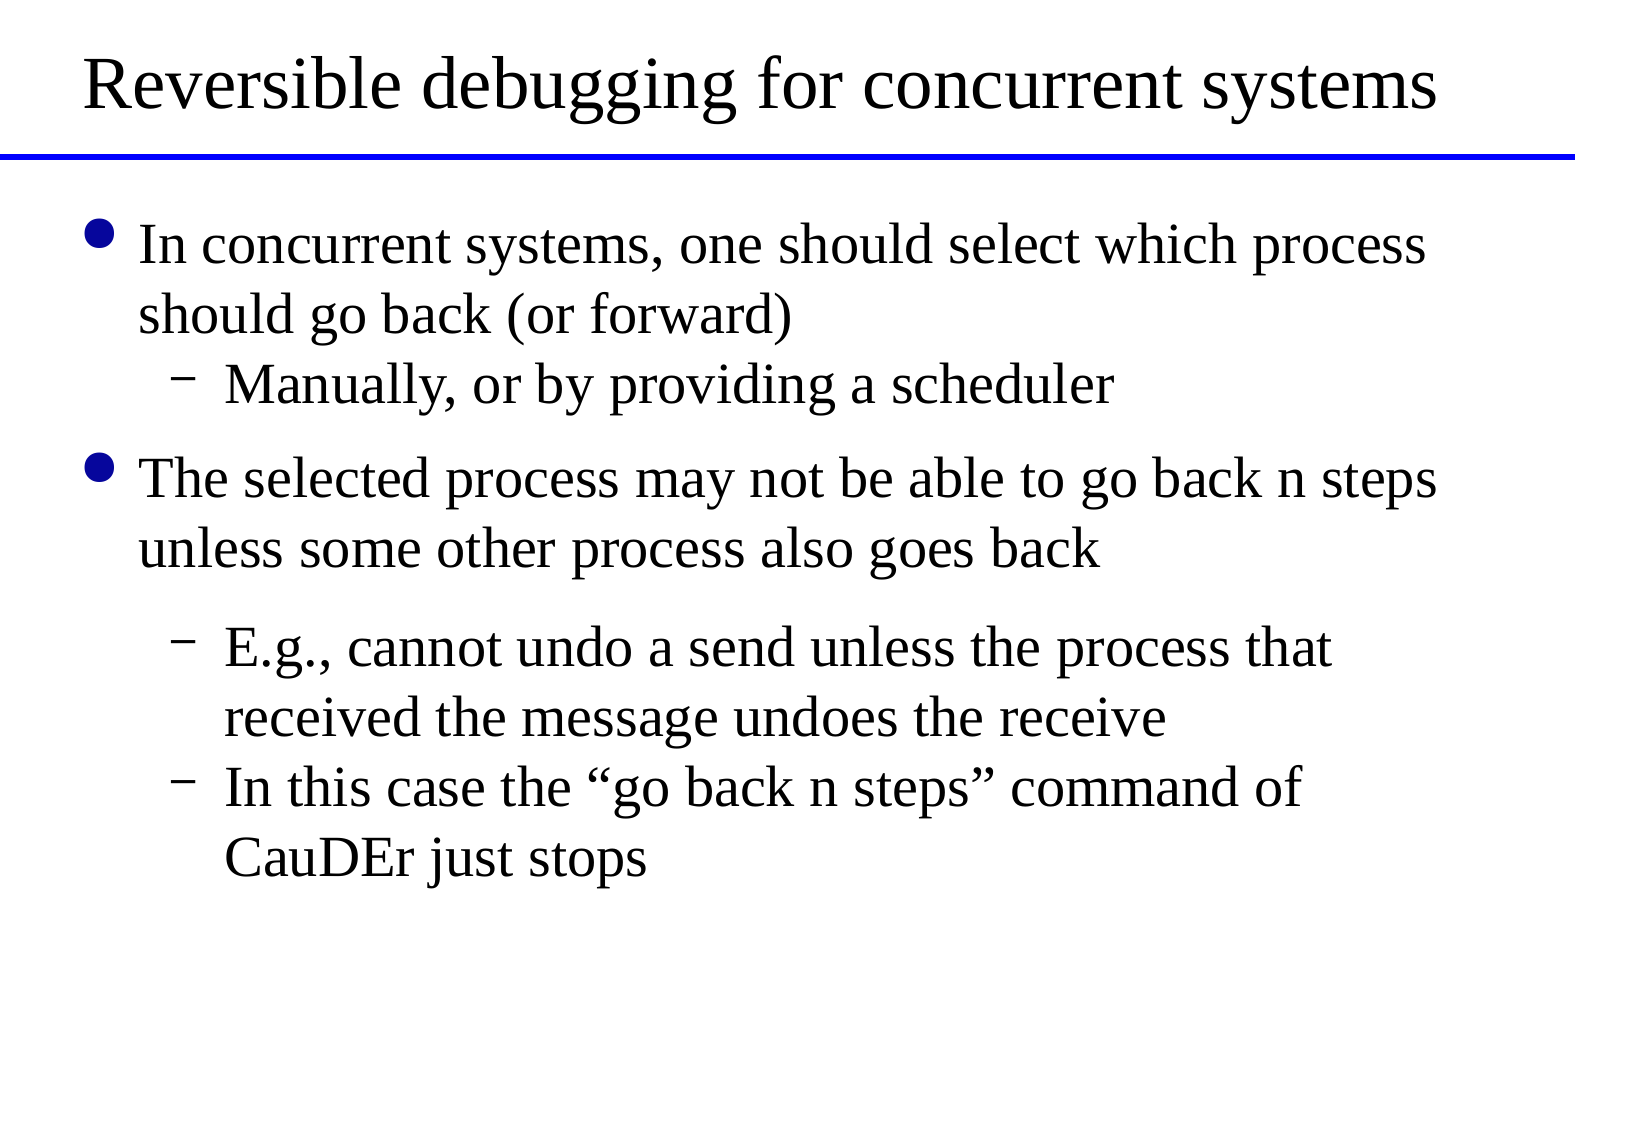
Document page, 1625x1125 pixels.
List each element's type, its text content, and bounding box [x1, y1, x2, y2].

list In concurrent systems, one should select which process should go back (or forward) Manually, or by providing a scheduler The selected process may not be able to go back n steps unless some other process also goes back E.g., cannot undo a send unless the process that received the message undoes the receive In this case the “go back n steps” command of CauDEr just stops [67, 198, 1478, 1061]
title Reversible debugging for concurrent systems [67, 27, 1544, 131]
